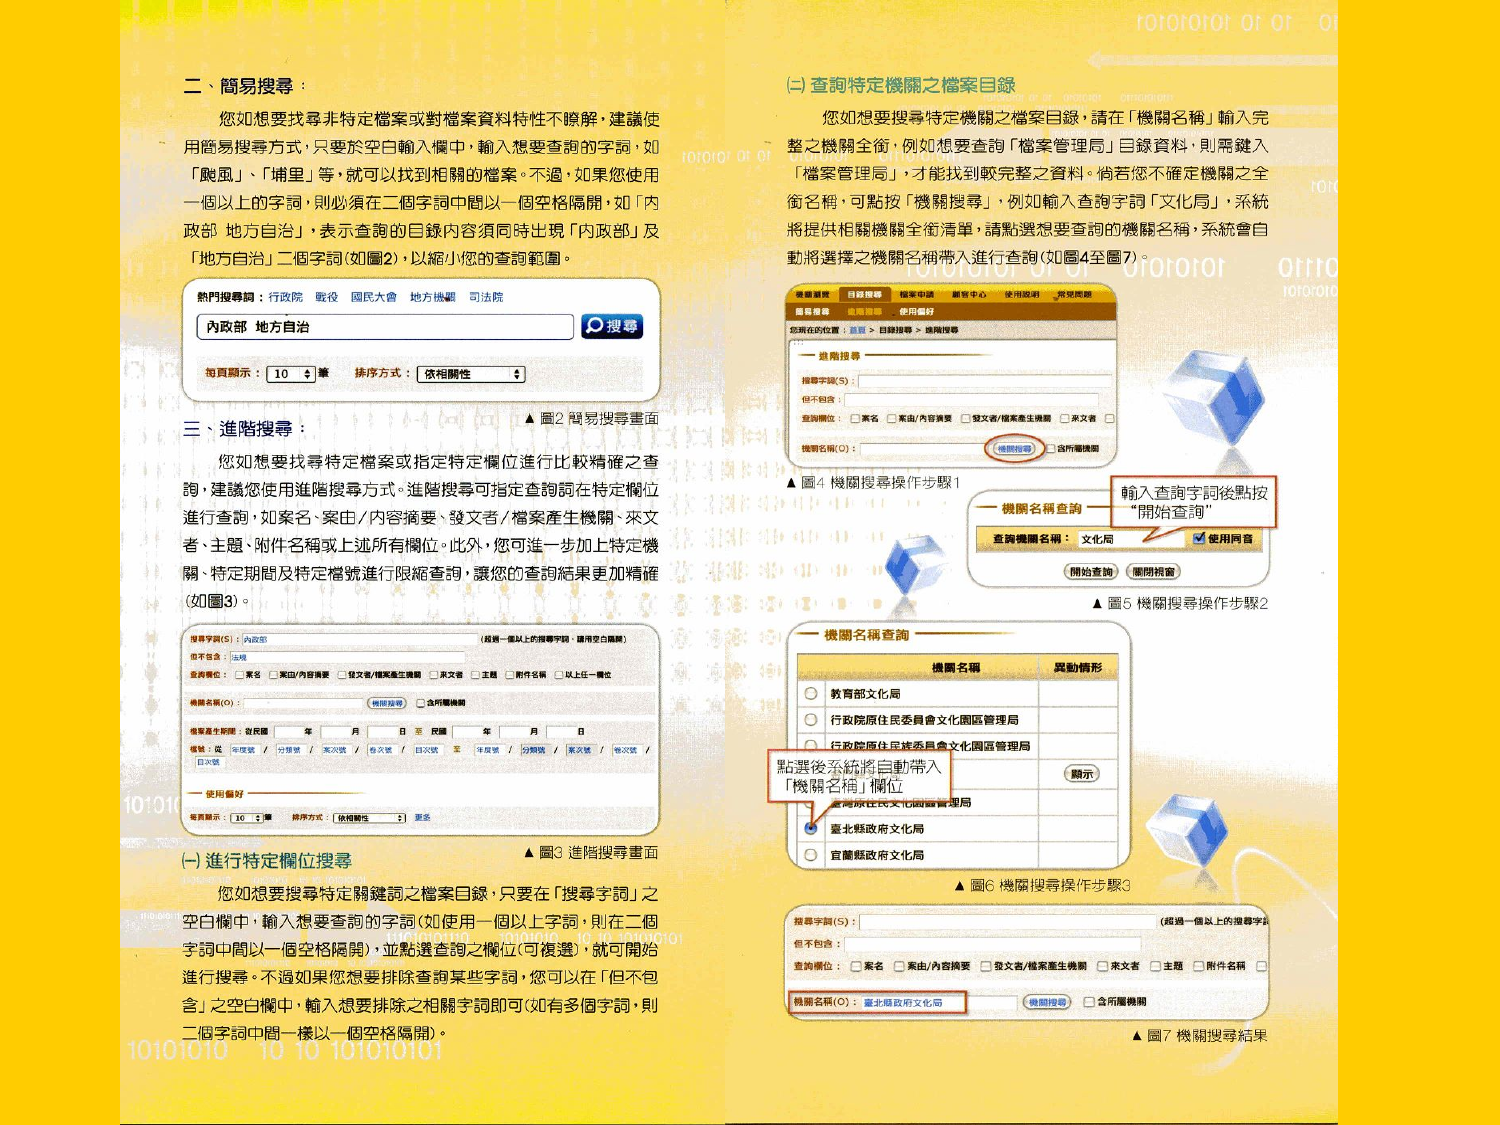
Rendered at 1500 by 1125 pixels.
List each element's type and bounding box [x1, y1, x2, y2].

picture [120, 0, 1338, 1125]
